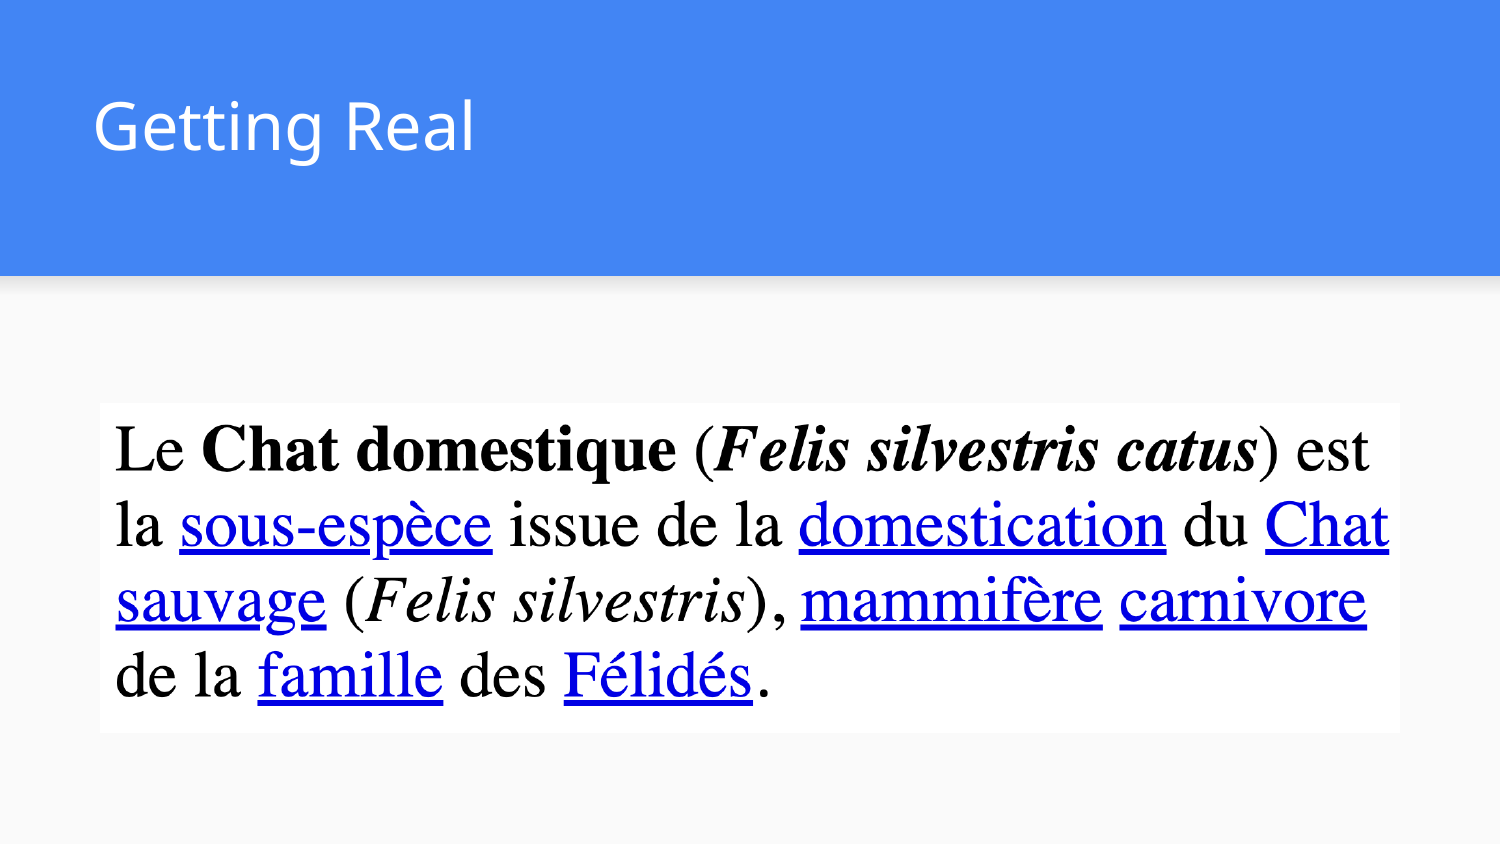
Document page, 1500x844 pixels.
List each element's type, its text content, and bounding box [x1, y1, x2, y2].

picture [100, 403, 1400, 733]
title Getting Real [77, 58, 1427, 185]
